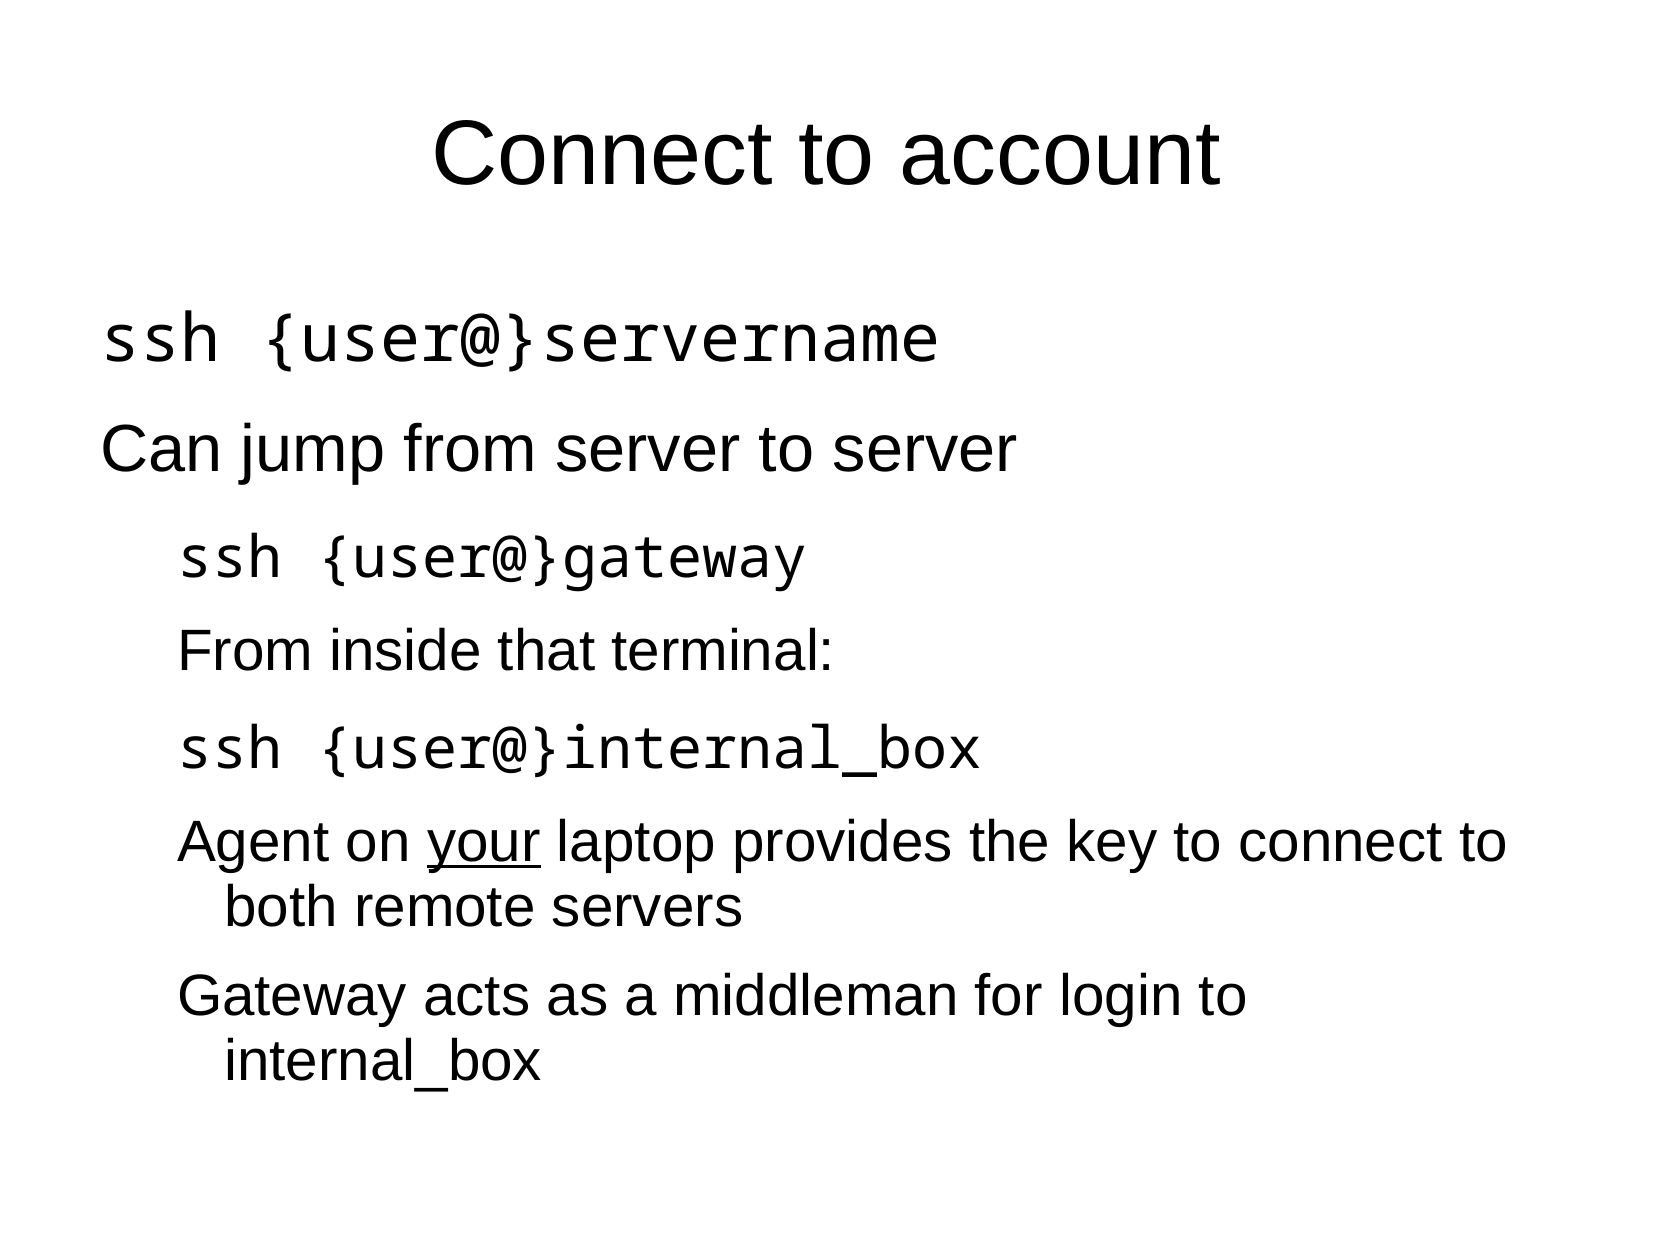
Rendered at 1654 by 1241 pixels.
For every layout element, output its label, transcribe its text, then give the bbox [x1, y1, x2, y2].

title Connect to account [82, 56, 1571, 250]
list ssh {user@}servername Can jump from server to server ssh {user@}gateway From inside that terminal: ssh {user@}internal_box Agent on your laptop provides the key to connect to both remote servers Gateway acts as a middleman for login to internal_box [82, 290, 1571, 1094]
